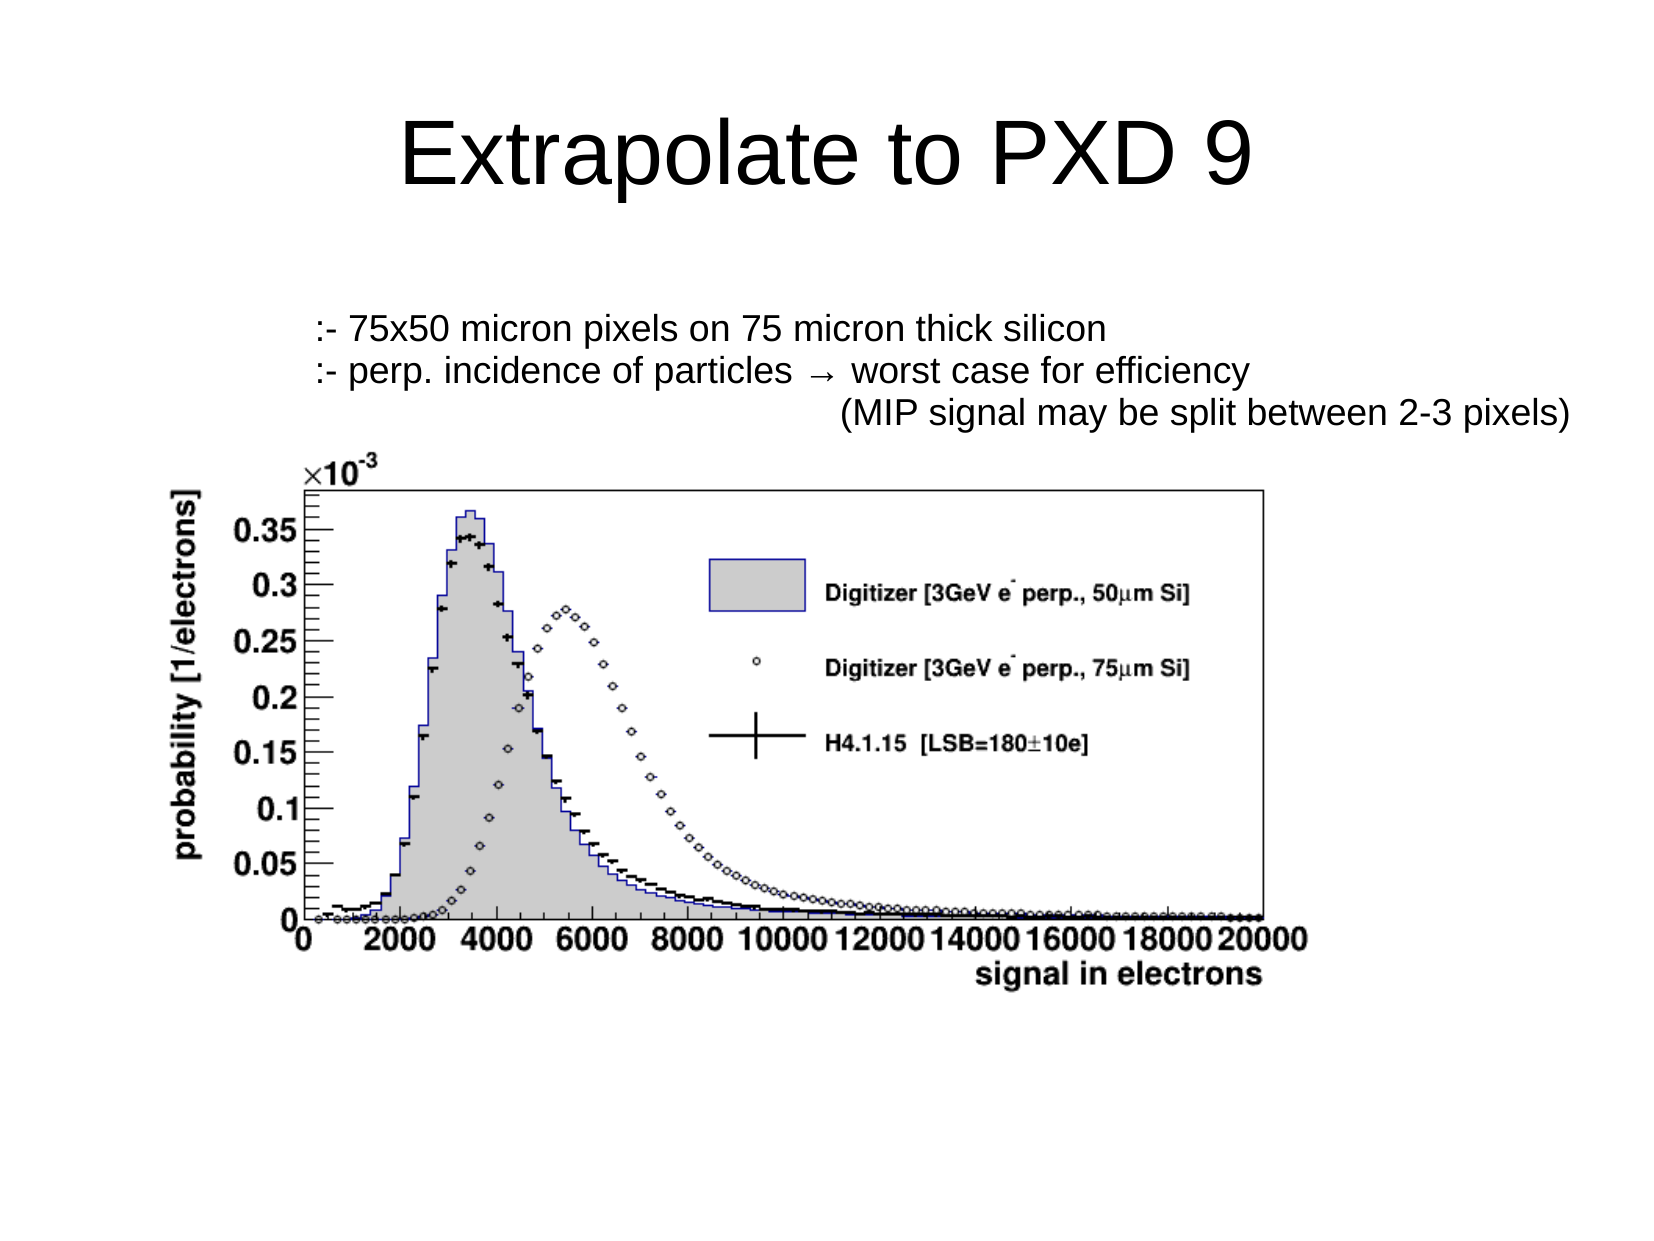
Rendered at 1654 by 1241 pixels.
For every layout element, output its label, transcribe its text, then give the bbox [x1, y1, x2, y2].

text_box :- 75x50 micron pixels on 75 micron thick silicon :- perp. incidence of particles → worst case for efficiency (MIP signal may be split between 2-3 pixels) [300, 300, 1587, 441]
title Extrapolate to PXD 9 [82, 49, 1571, 257]
picture [143, 432, 1388, 1013]
